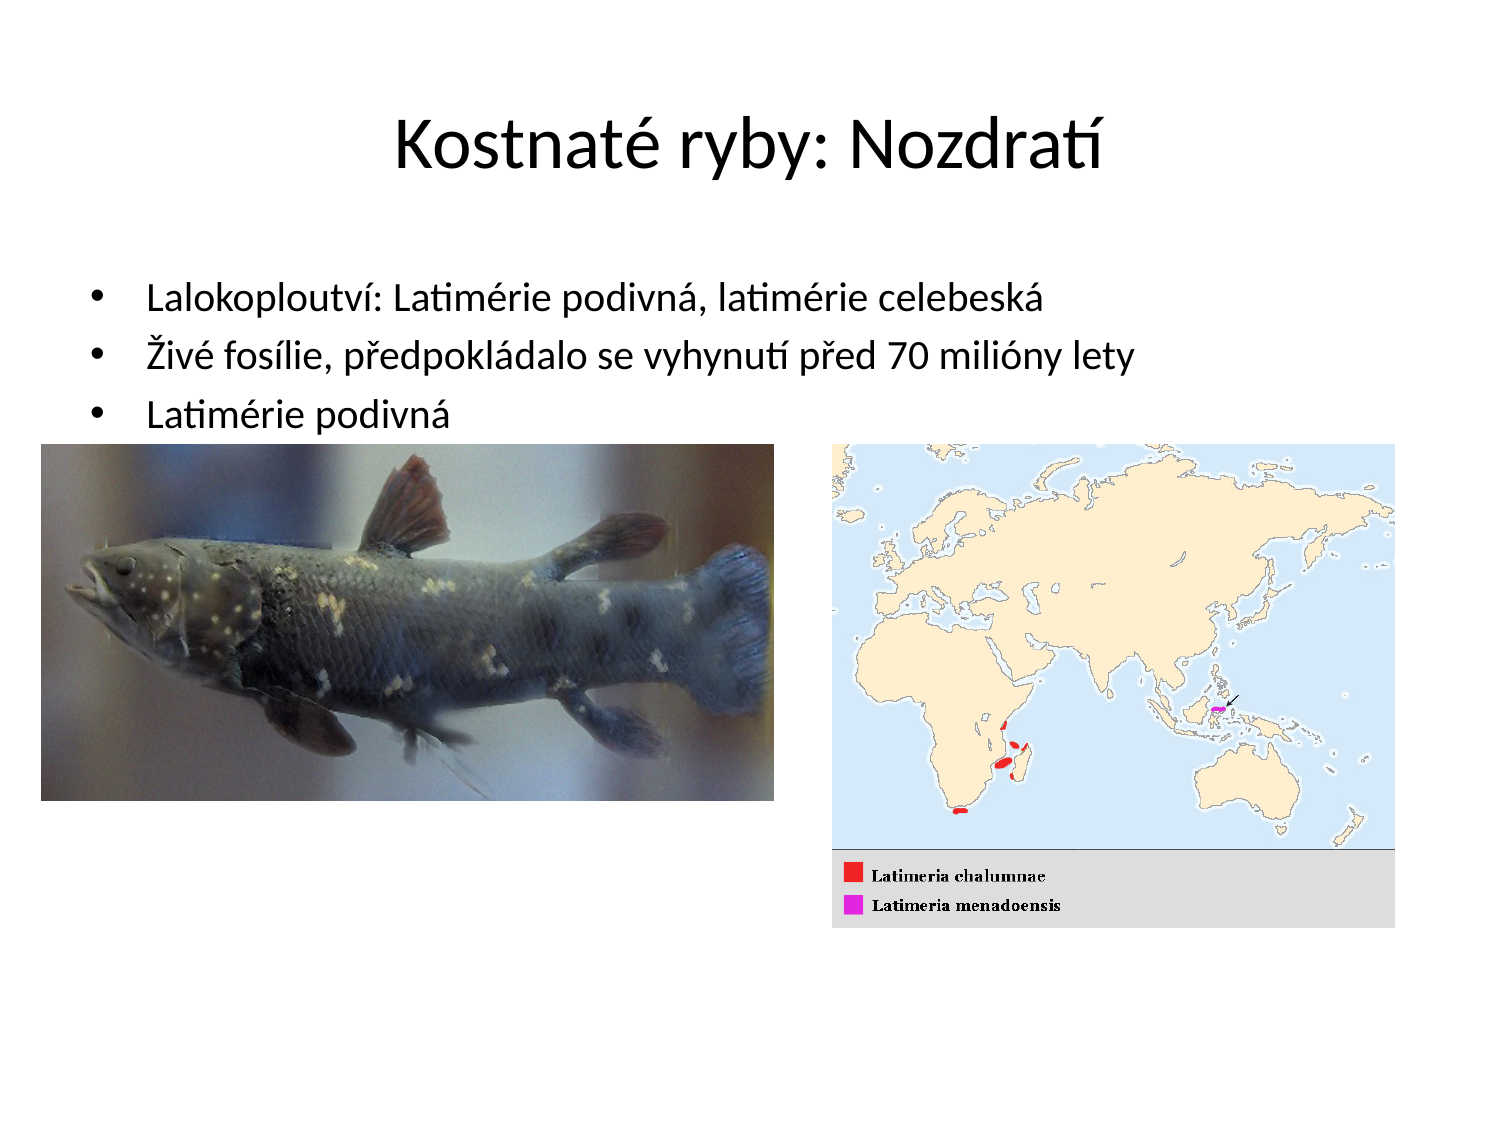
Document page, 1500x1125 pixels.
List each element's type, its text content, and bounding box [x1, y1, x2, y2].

title Kostnaté ryby: Nozdratí [75, 45, 1425, 233]
list Lalokoploutví: Latimérie podivná, latimérie celebeská Živé fosílie, předpokládalo se vyhynutí před 70 milióny lety Latimérie podivná [75, 262, 1425, 1005]
picture [41, 444, 774, 801]
picture [832, 444, 1395, 928]
